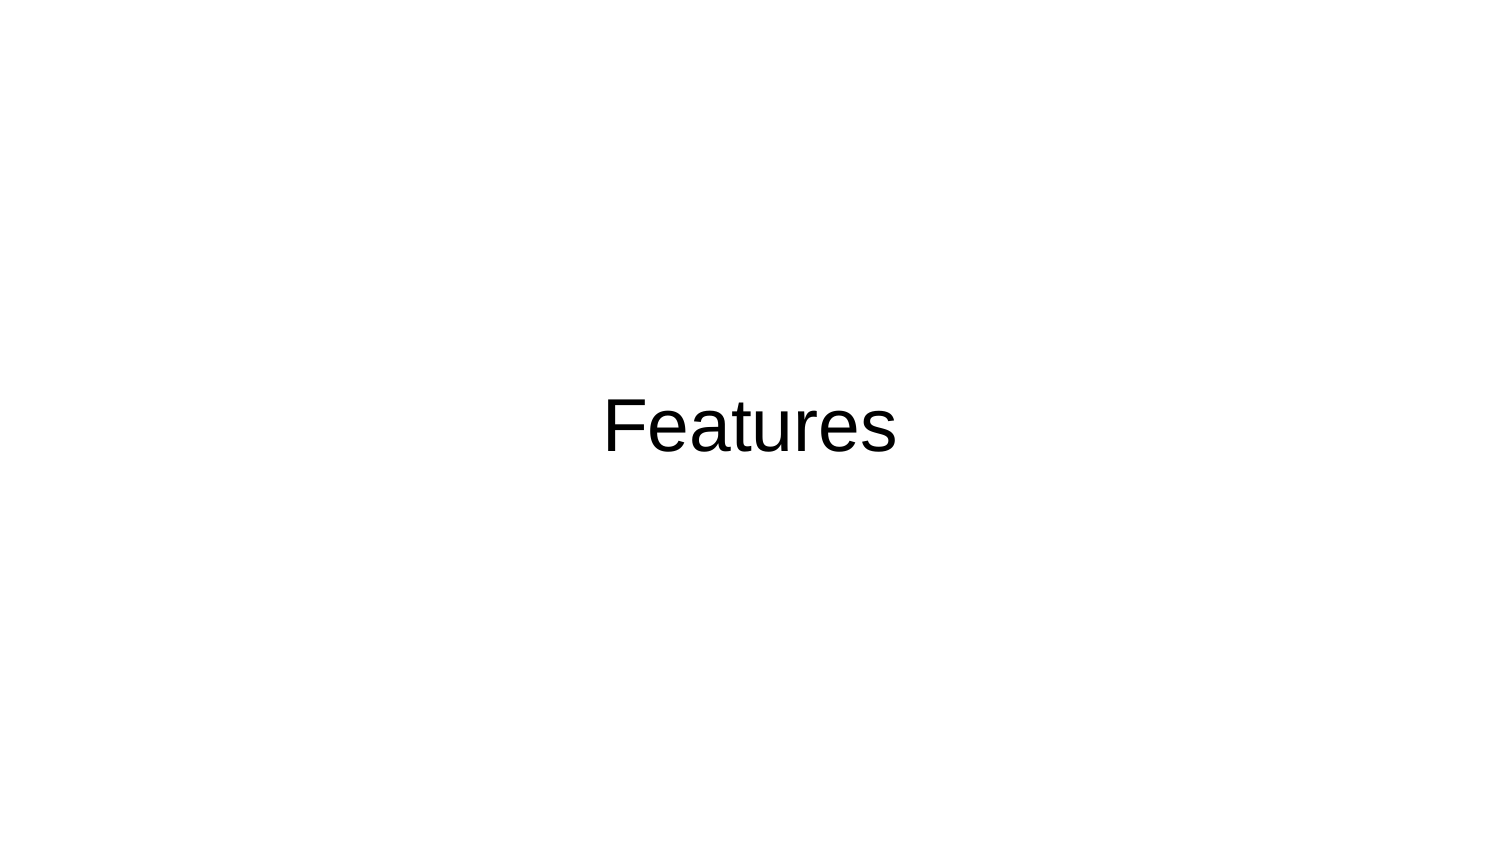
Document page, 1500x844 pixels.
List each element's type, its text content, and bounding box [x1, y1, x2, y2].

title Features [51, 352, 1449, 491]
